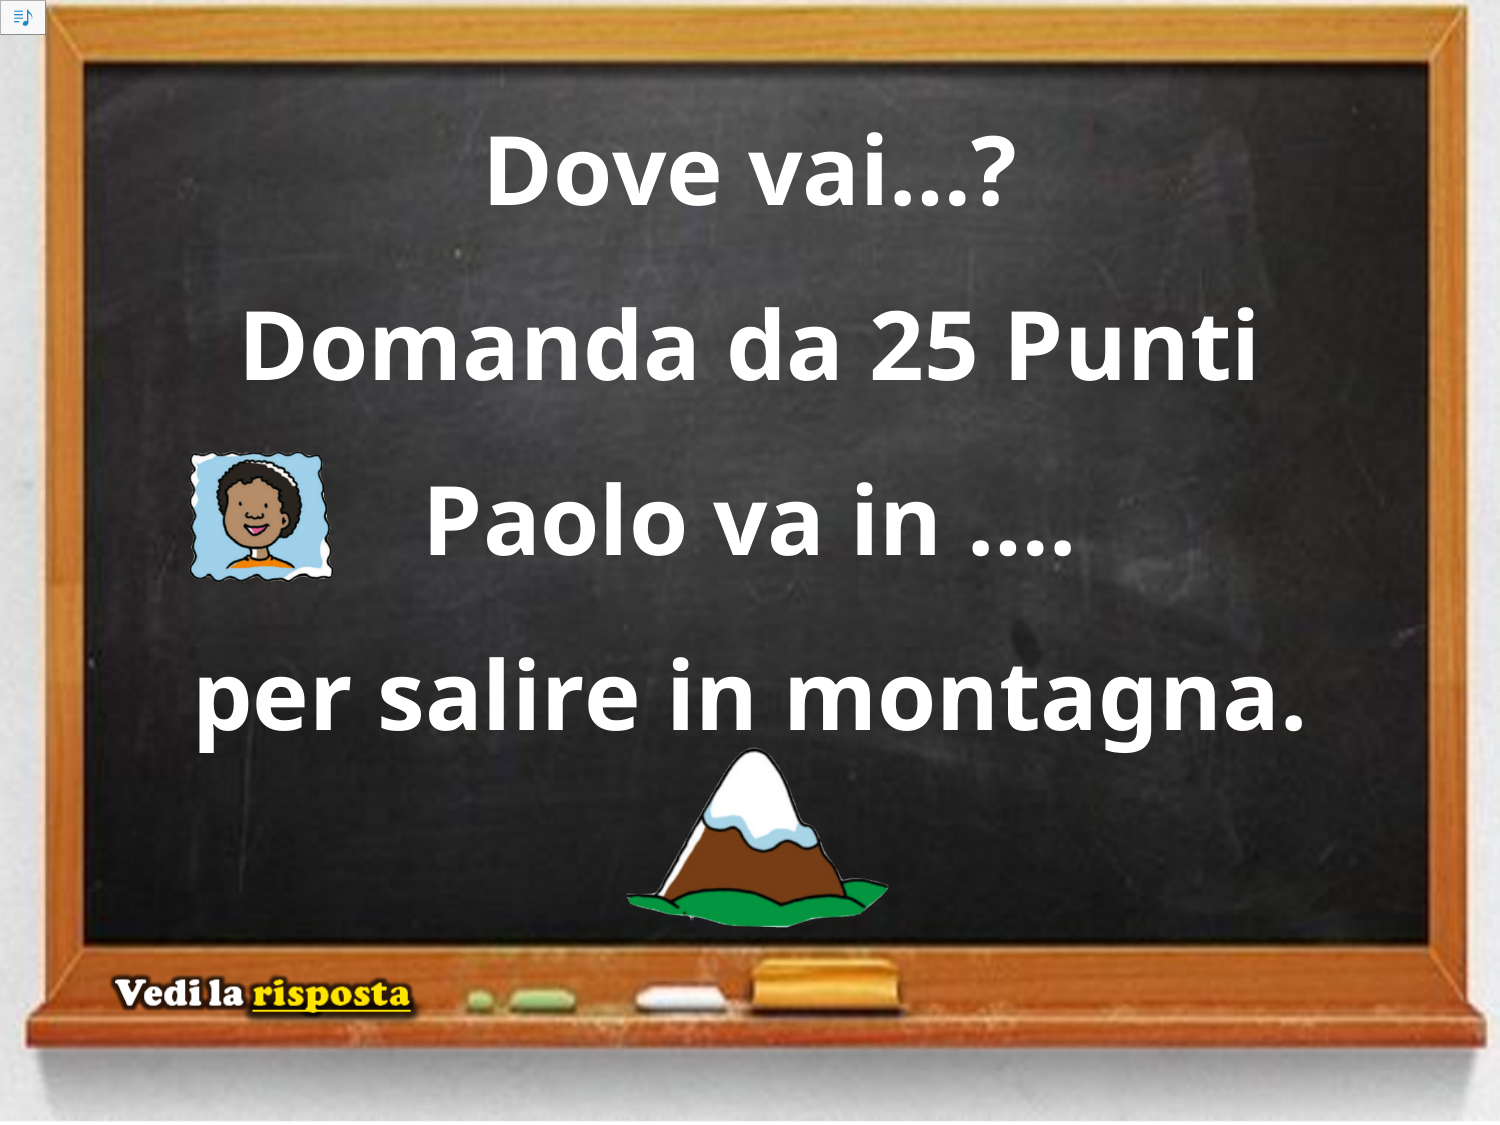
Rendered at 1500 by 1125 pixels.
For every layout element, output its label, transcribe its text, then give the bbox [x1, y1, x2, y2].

picture [0, 0, 1500, 1125]
text_box [0, 0, 47, 36]
text_box Dove vai…? Domanda da 25 Punti Paolo va in …. per salire in montagna. [87, 102, 1413, 933]
